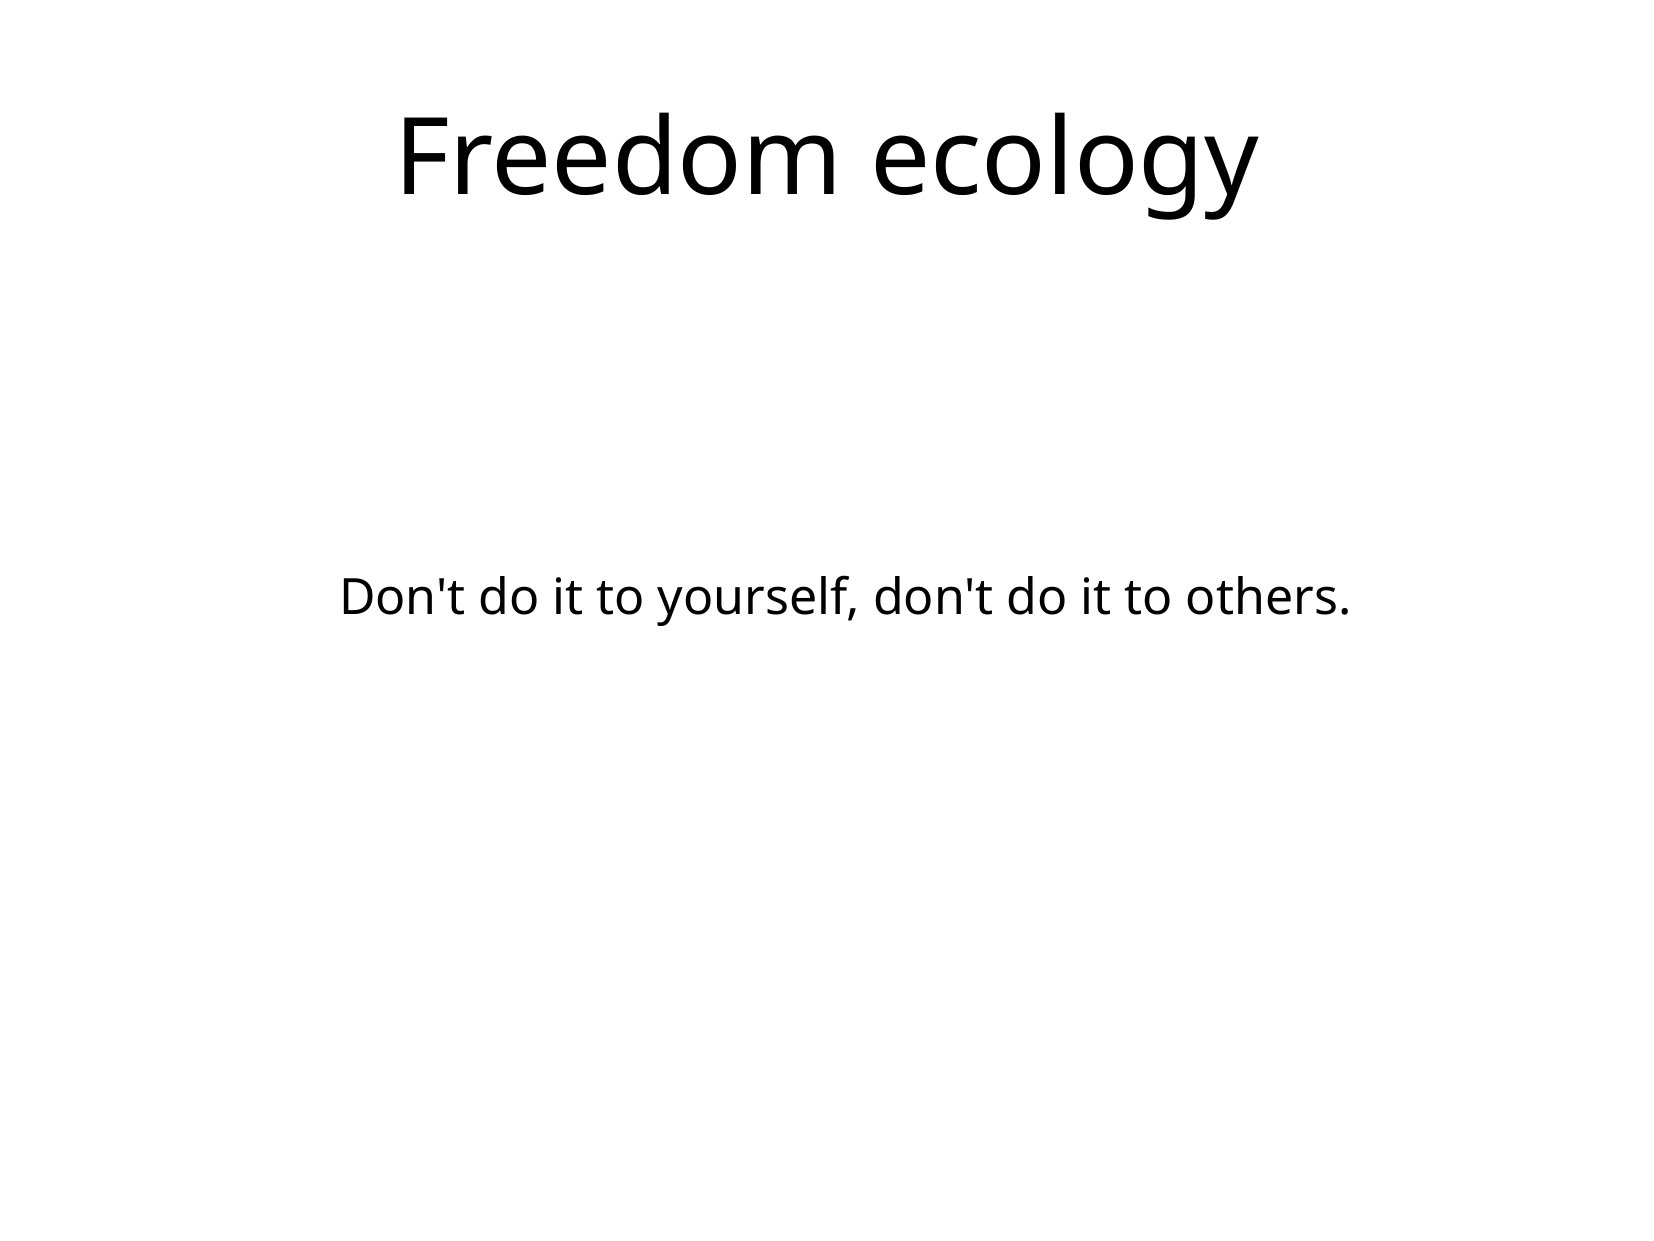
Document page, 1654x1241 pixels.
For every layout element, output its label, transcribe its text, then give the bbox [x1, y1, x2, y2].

title Freedom ecology [82, 49, 1571, 257]
list Don't do it to yourself, don't do it to others. [82, 290, 1538, 1010]
